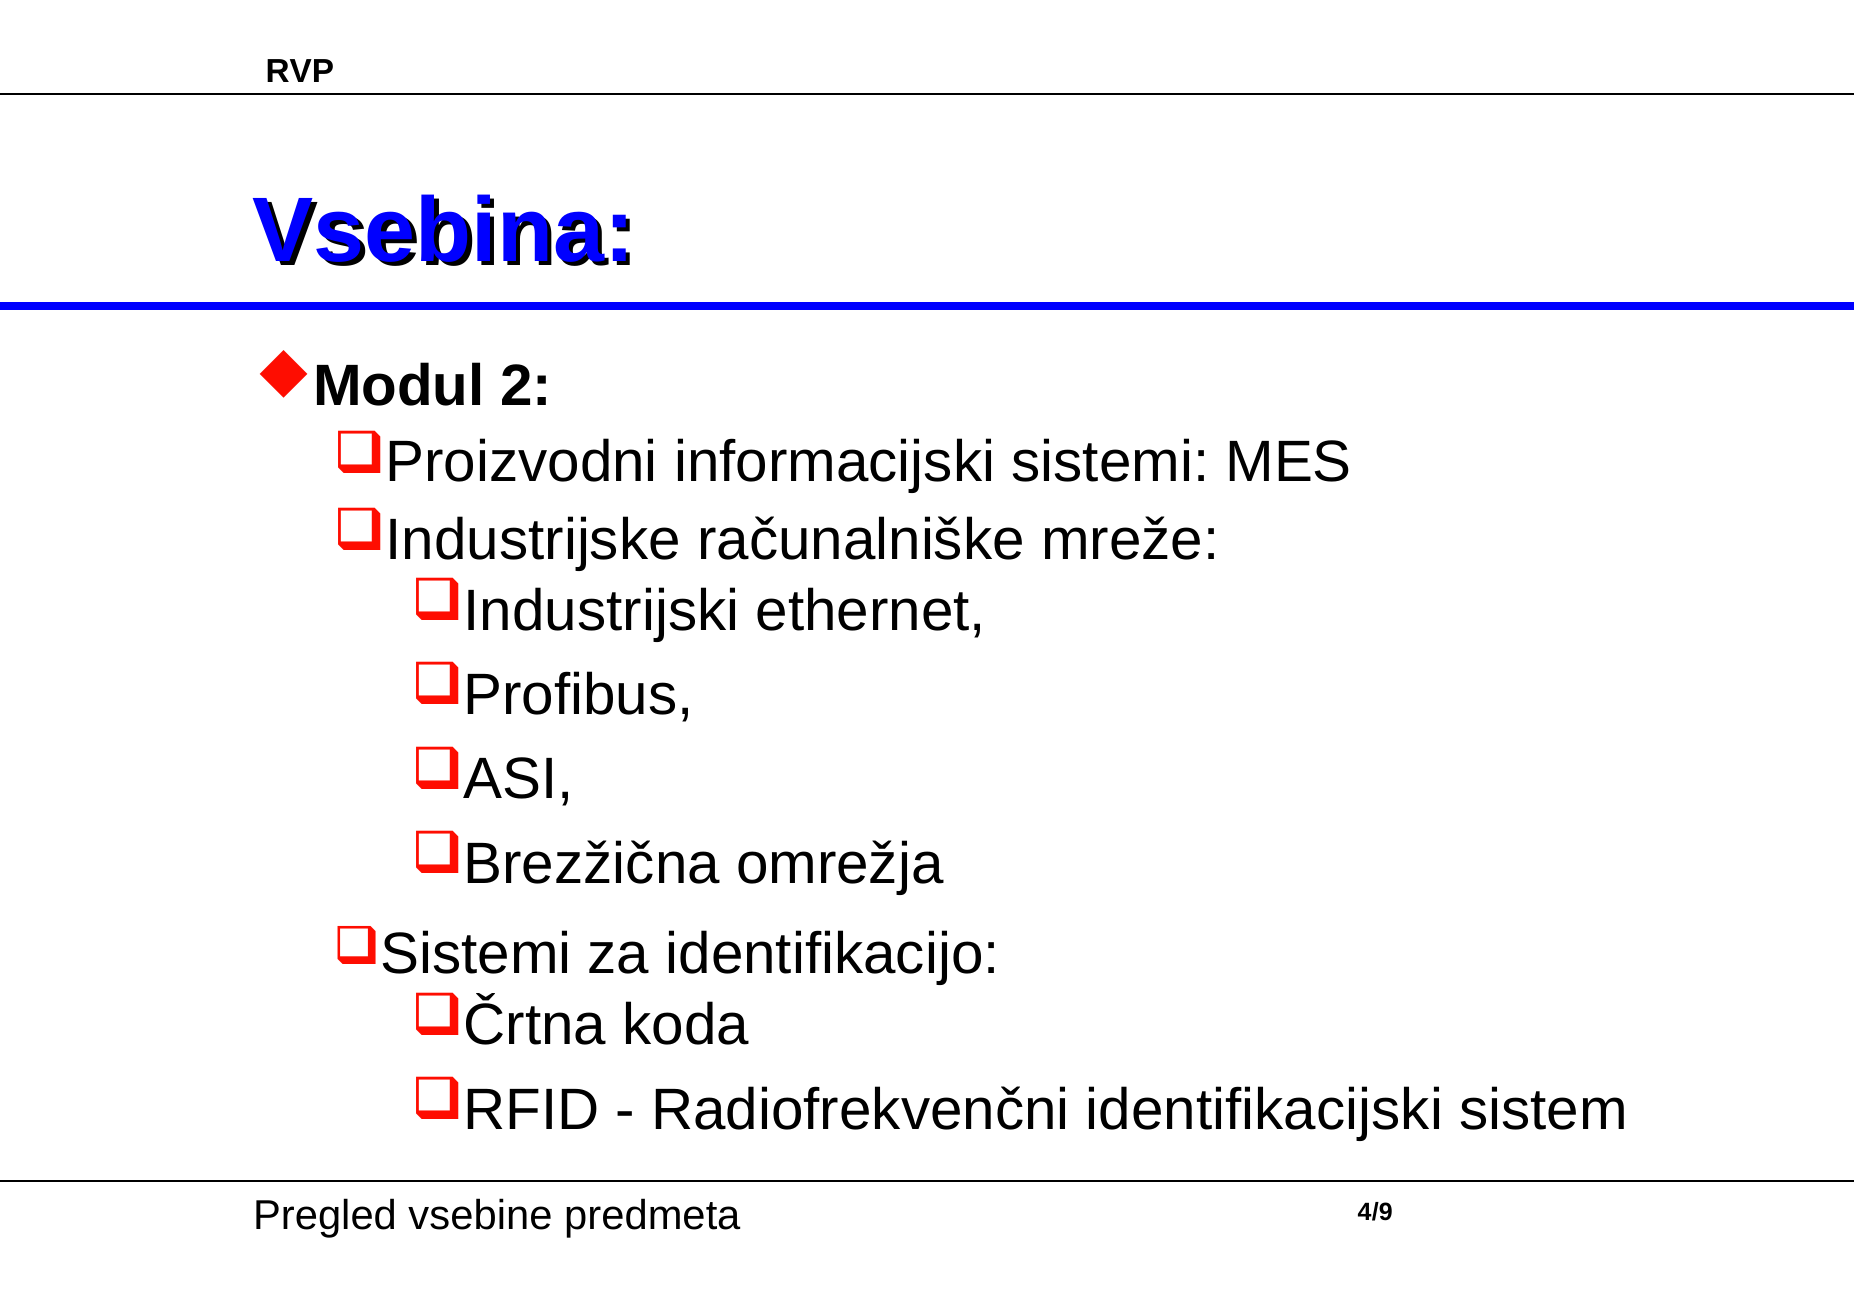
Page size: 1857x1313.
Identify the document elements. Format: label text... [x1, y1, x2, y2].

list Modul 2: Proizvodni informacijski sistemi: MES Industrijske računalniške mreže: Industrijski ethernet, Profibus, ASI, Brezžična omrežja Sistemi za identifikacijo: Črtna koda RFID - Radiofrekvenčni identifikacijski sistem [254, 347, 1754, 1143]
title Vsebina: [252, 143, 1629, 282]
